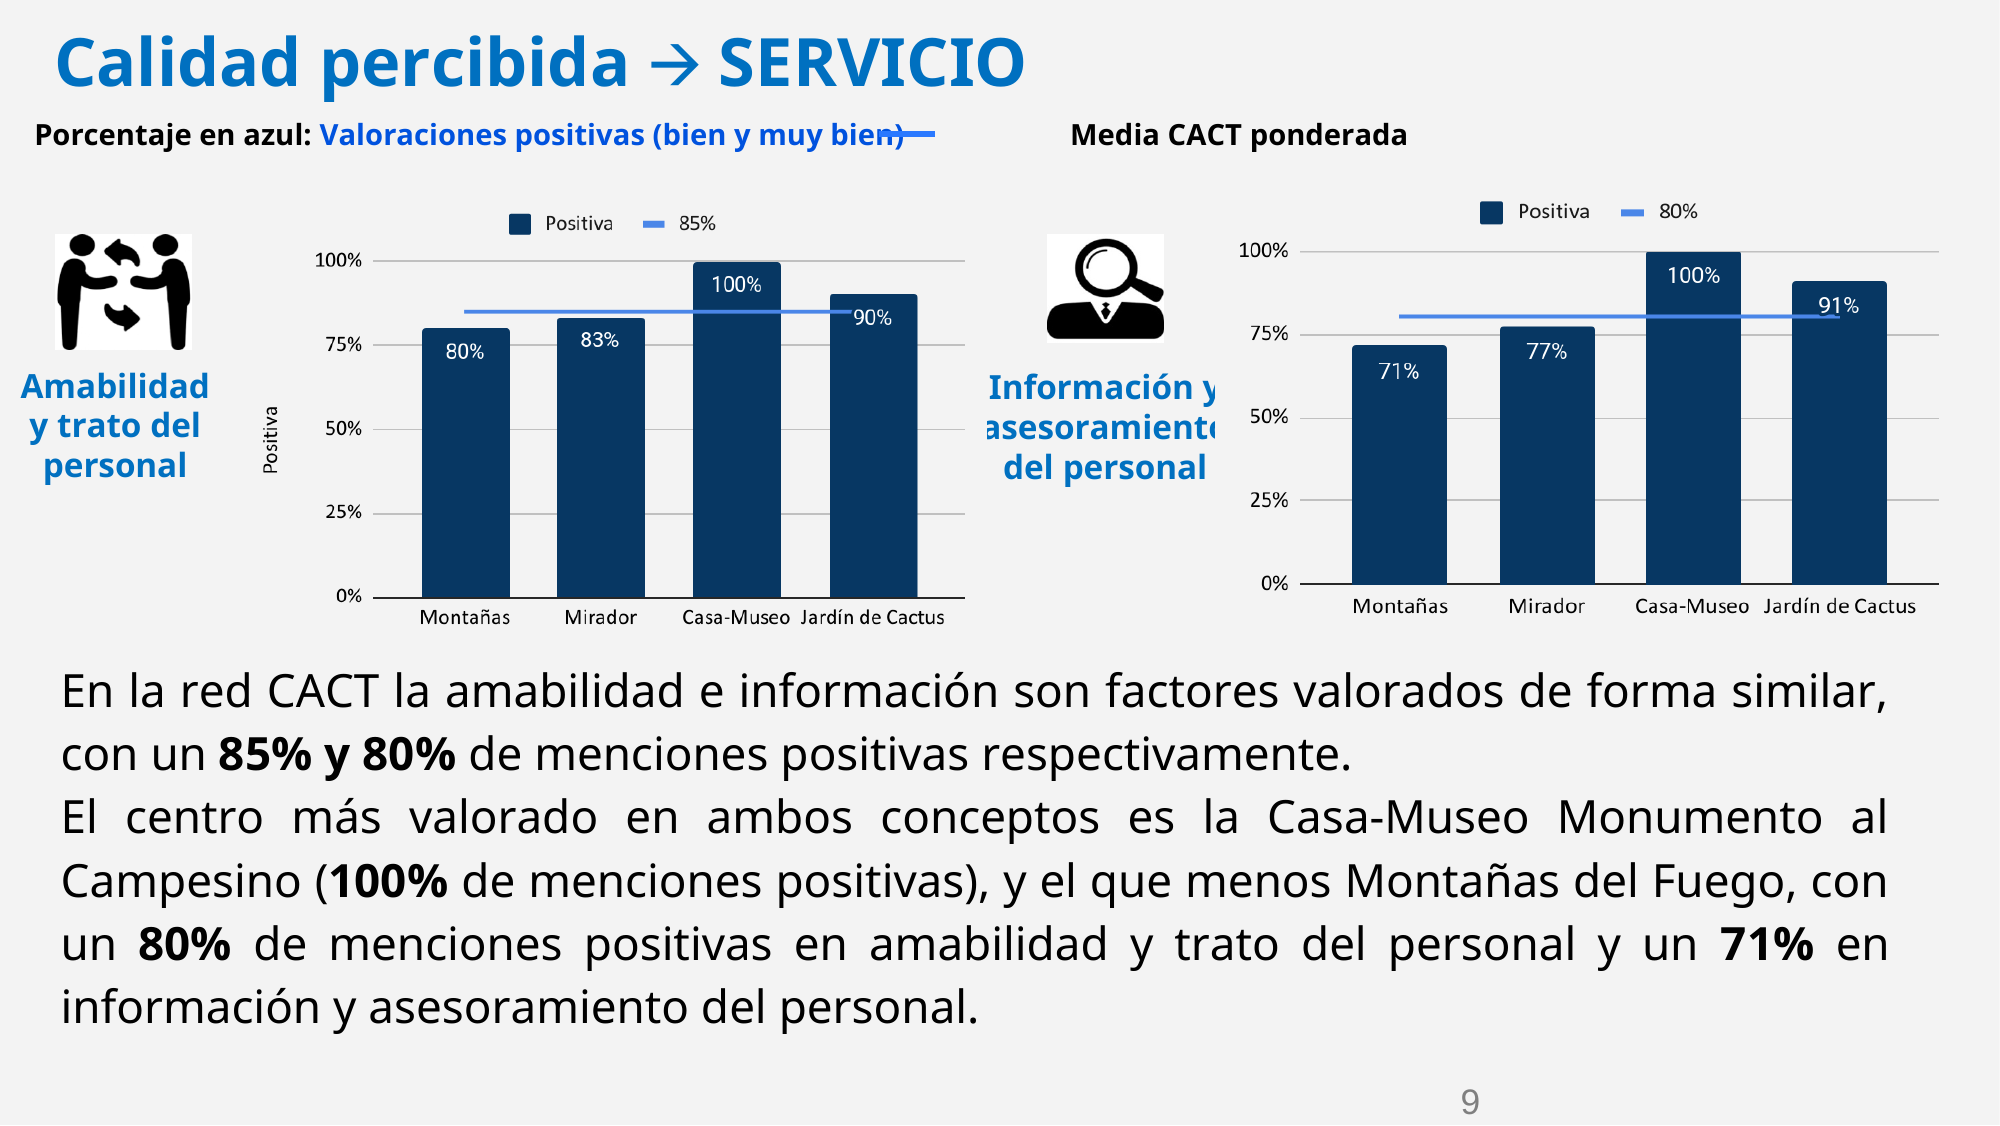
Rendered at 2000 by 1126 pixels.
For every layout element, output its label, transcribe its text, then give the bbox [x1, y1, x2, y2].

picture [237, 190, 987, 652]
text_box Información y asesoramiento del personal [987, 358, 1215, 496]
picture [1215, 178, 1962, 641]
text_box Porcentaje en azul: Valoraciones positivas (bien y muy bien) Media CACT ponderada [19, 109, 1988, 158]
text_box Calidad percibida 🡪 SERVICIO [54, 0, 1126, 109]
text_box <número> [1442, 1069, 1910, 1126]
picture [55, 234, 192, 350]
text_box En la red CACT la amabilidad e información son factores valorados de forma similar, con un 85% y 80% de menciones positivas respectivamente. El centro más valorado en ambos conceptos es la Casa-Museo Monumento al Campesino (100% de menciones positivas), y el que menos Montañas del Fuego, con un 80% de menciones positivas en amabilidad y trato del personal y un 71% en información y asesoramiento del personal. [32, 625, 1968, 818]
text_box Amabilidad y trato del personal [0, 357, 231, 471]
picture [1047, 234, 1164, 344]
